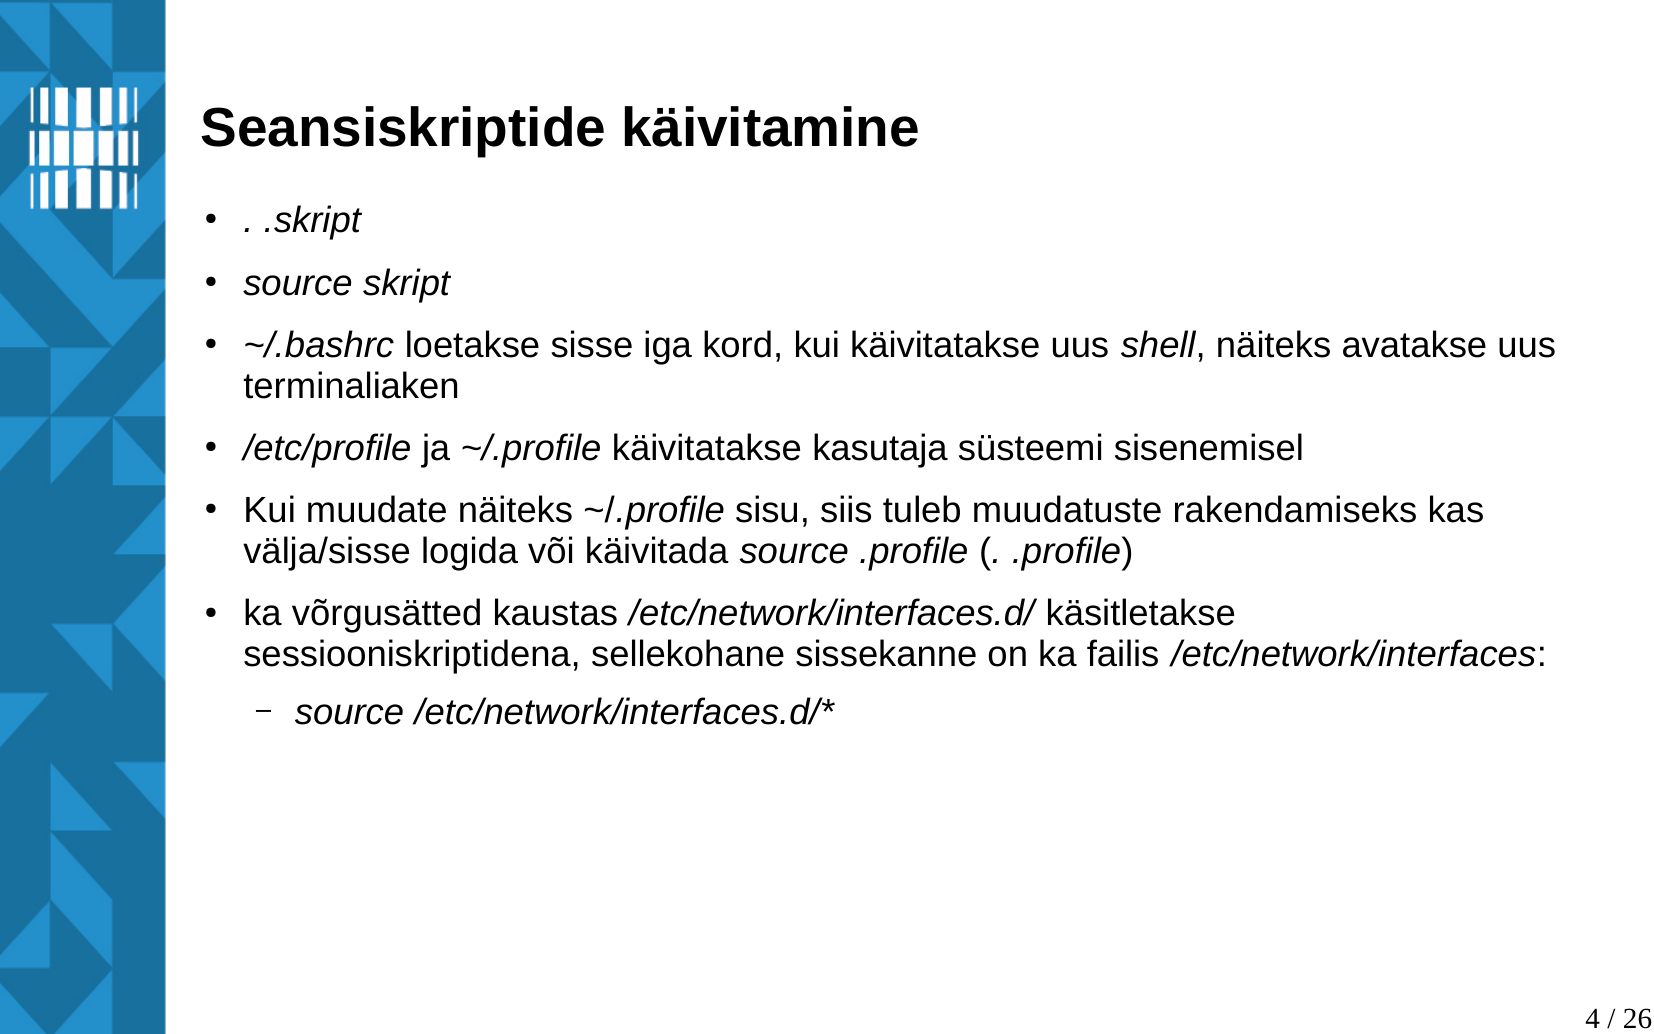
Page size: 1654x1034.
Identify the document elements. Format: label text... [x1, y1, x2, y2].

list . .skript source skript ~/.bashrc loetakse sisse iga kord, kui käivitatakse uus shell, näiteks avatakse uus terminaliaken /etc/profile ja ~/.profile käivitatakse kasutaja süsteemi sisenemisel Kui muudate näiteks ~/.profile sisu, siis tuleb muudatuste rakendamiseks kas välja/sisse logida või käivitada source .profile (. .profile) ka võrgusätted kaustas /etc/network/interfaces.d/ käsitletakse sessiooniskriptidena, sellekohane sissekanne on ka failis /etc/network/interfaces: source /etc/network/interfaces.d/* [191, 199, 1565, 768]
title Seansiskriptide käivitamine [200, 41, 1418, 199]
